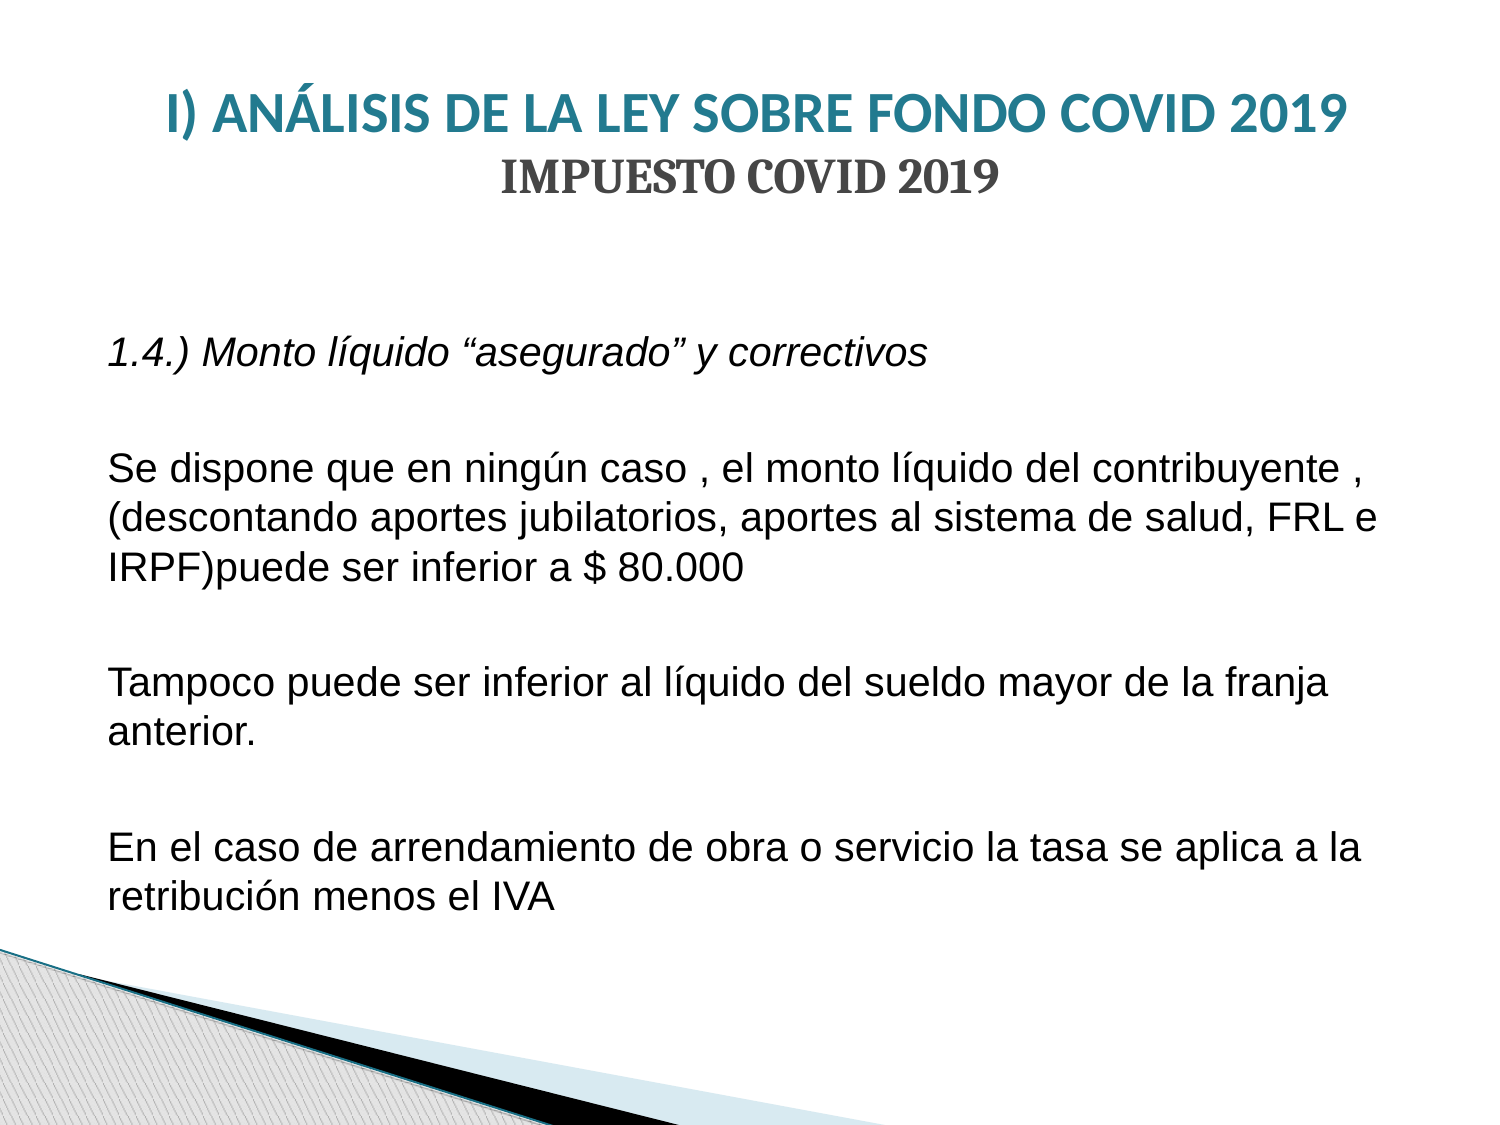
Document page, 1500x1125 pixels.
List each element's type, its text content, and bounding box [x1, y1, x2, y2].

list 1.4.) Monto líquido “asegurado” y correctivos Se dispone que en ningún caso , el monto líquido del contribuyente , (descontando aportes jubilatorios, aportes al sistema de salud, FRL e IRPF)puede ser inferior a $ 80.000 Tampoco puede ser inferior al líquido del sueldo mayor de la franja anterior. En el caso de arrendamiento de obra o servicio la tasa se aplica a la retribución menos el IVA [75, 243, 1425, 986]
title I) ANÁLISIS DE LA LEY SOBRE FONDO COVID 2019 IMPUESTO COVID 2019 [75, 45, 1425, 233]
